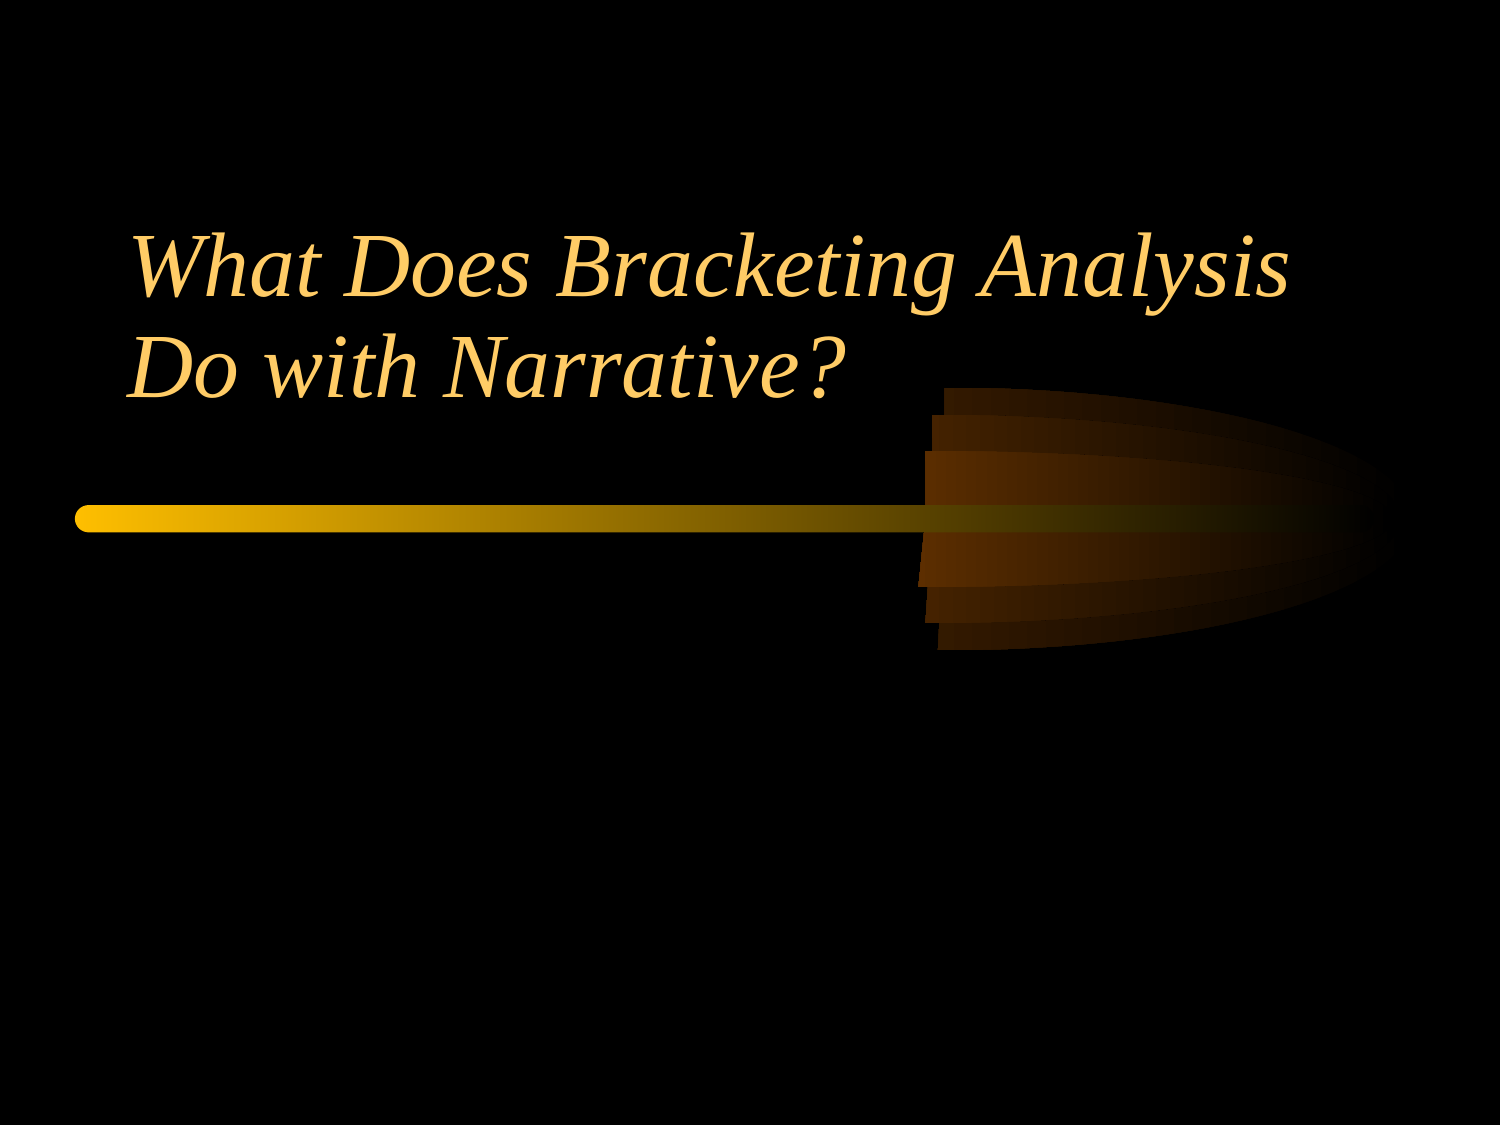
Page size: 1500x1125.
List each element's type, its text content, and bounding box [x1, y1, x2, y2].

title What Does Bracketing Analysis Do with Narrative? [112, 189, 1388, 425]
